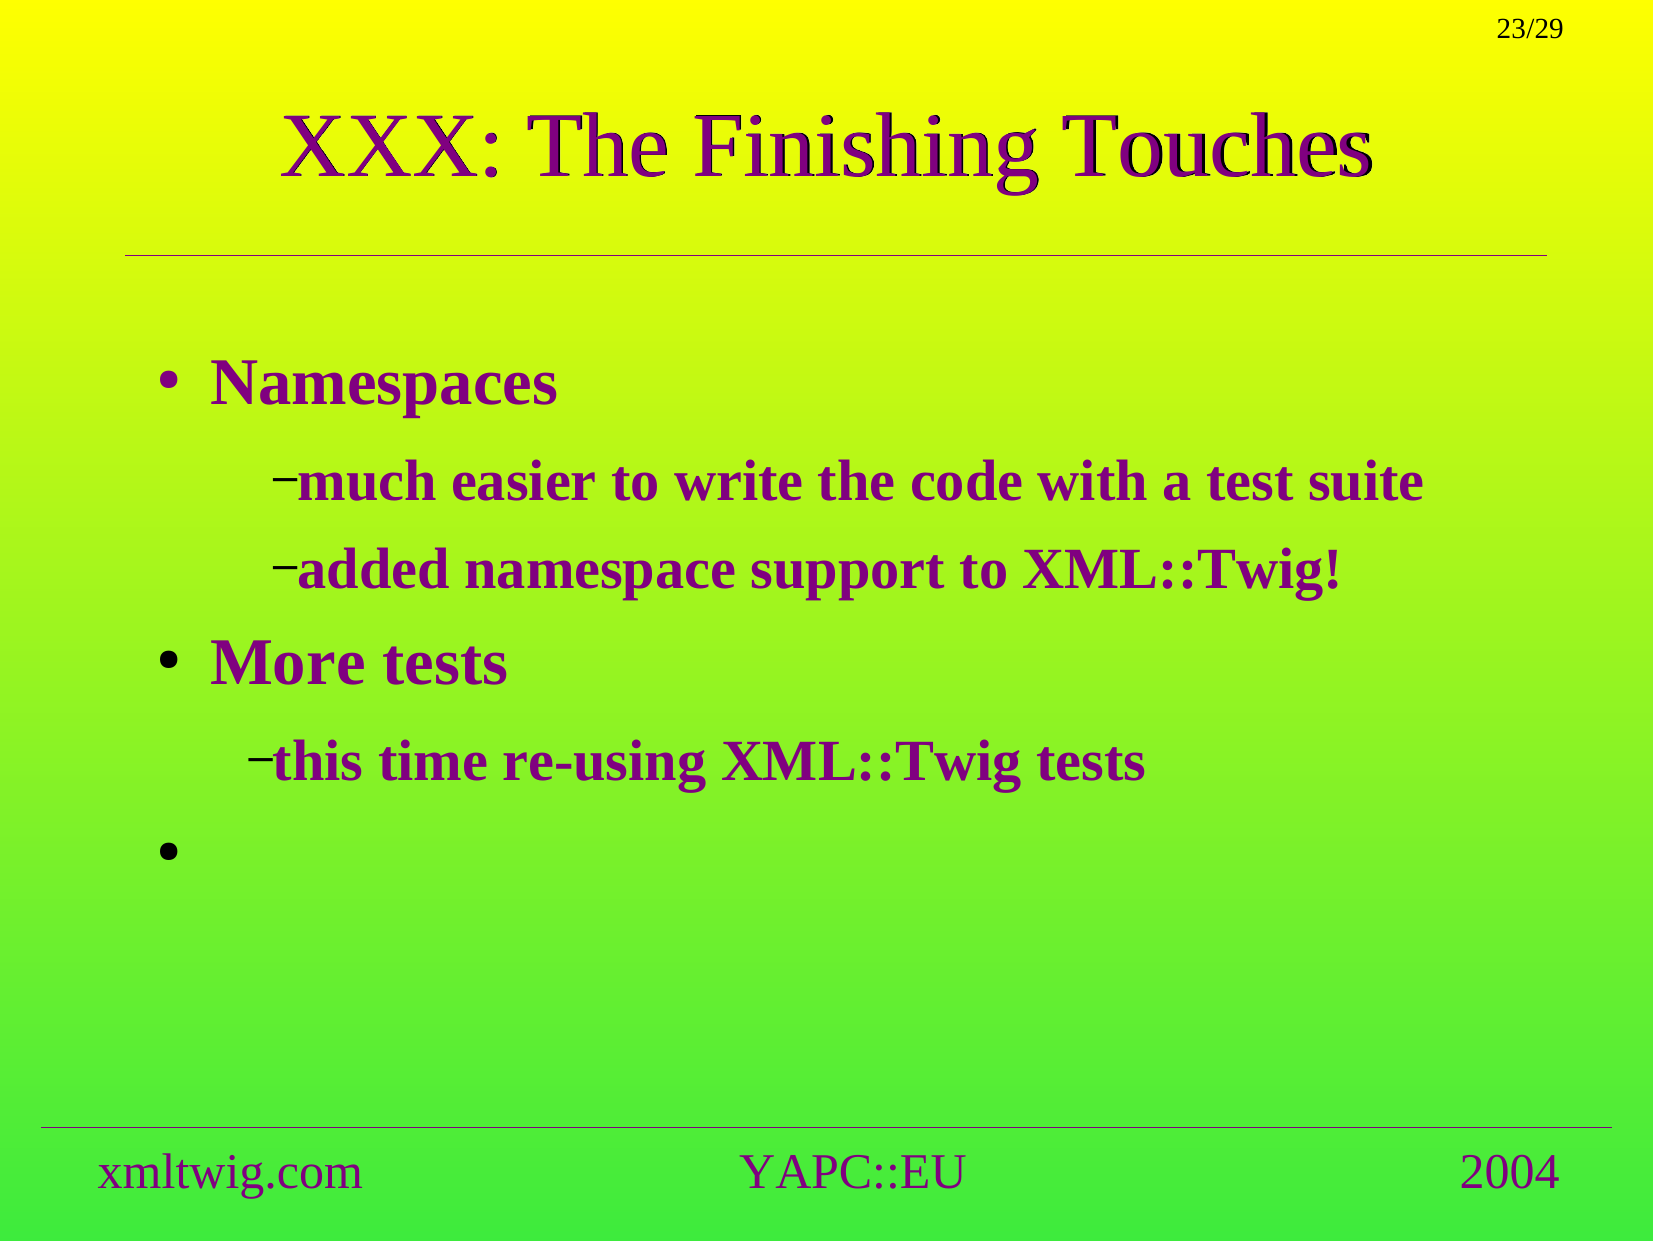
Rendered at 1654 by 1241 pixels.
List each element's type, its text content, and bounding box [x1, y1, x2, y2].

title XXX: The Finishing Touches [121, 66, 1533, 225]
list Namespaces much easier to write the code with a test suite added namespace support to XML::Twig! More tests this time re-using XML::Twig tests [121, 344, 1533, 1067]
